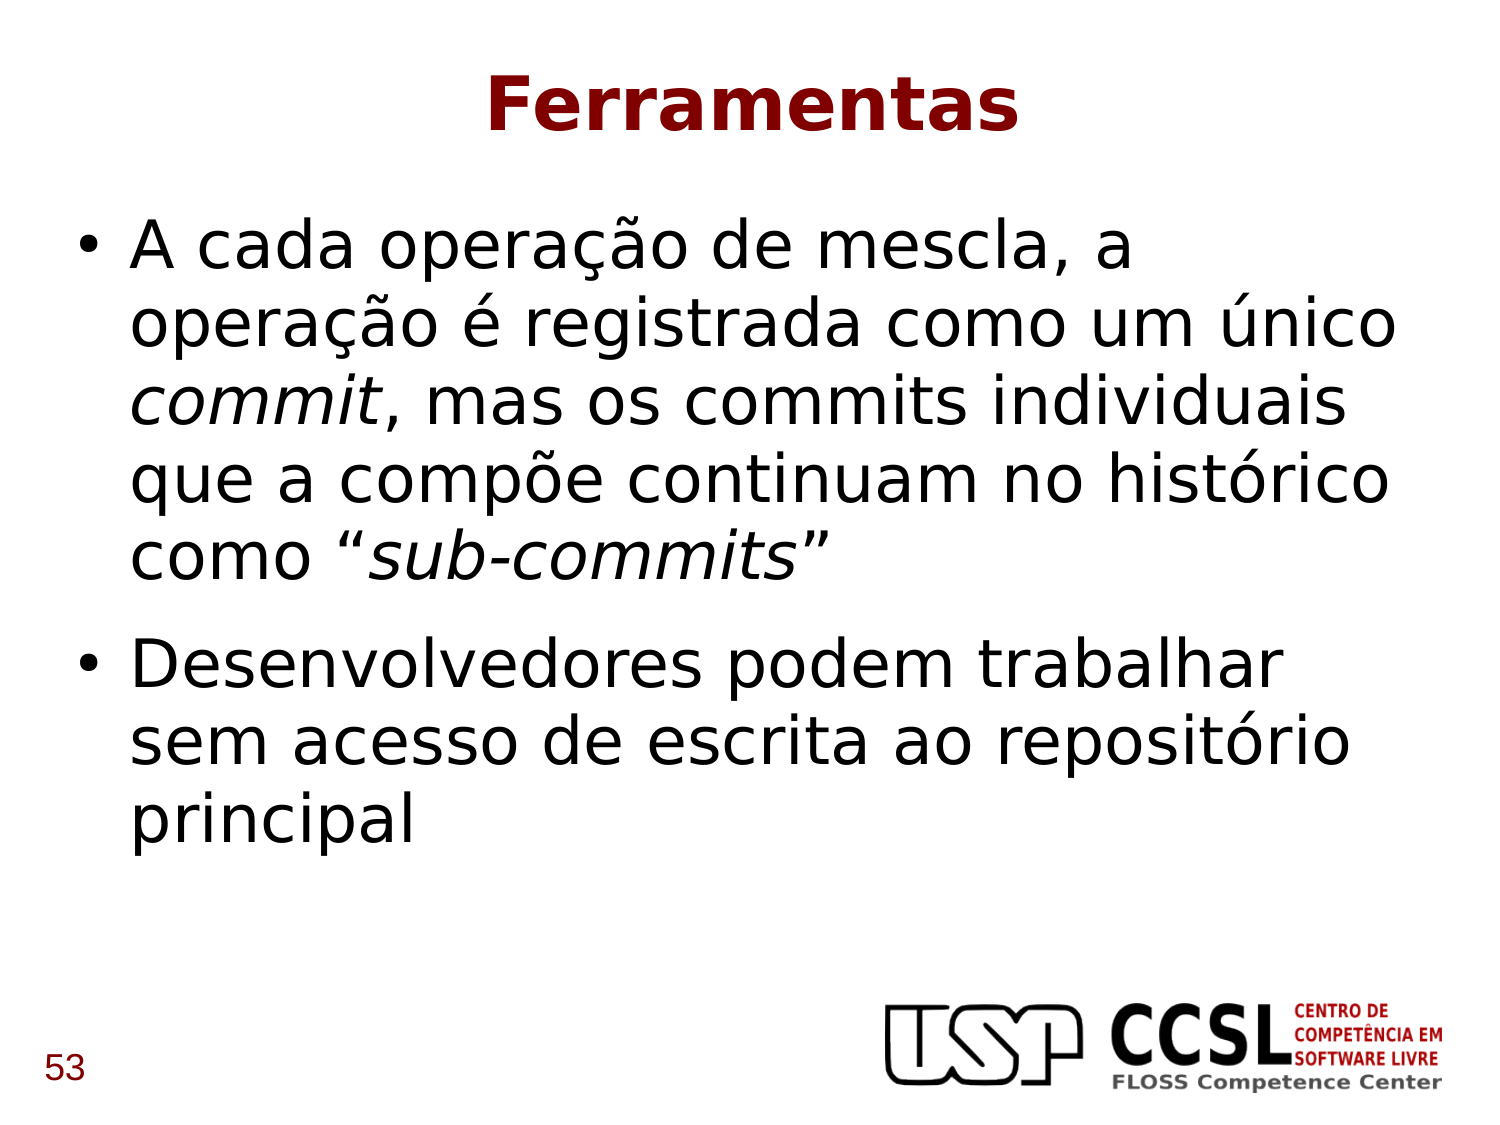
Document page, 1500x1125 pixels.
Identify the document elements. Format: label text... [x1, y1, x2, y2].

title Ferramentas [59, 29, 1447, 180]
list A cada operação de mescla, a operação é registrada como um único commit, mas os commits individuais que a compõe continuam no histórico como “sub-commits” Desenvolvedores podem trabalhar sem acesso de escrita ao repositório principal [59, 206, 1447, 950]
picture [885, 1003, 1442, 1093]
